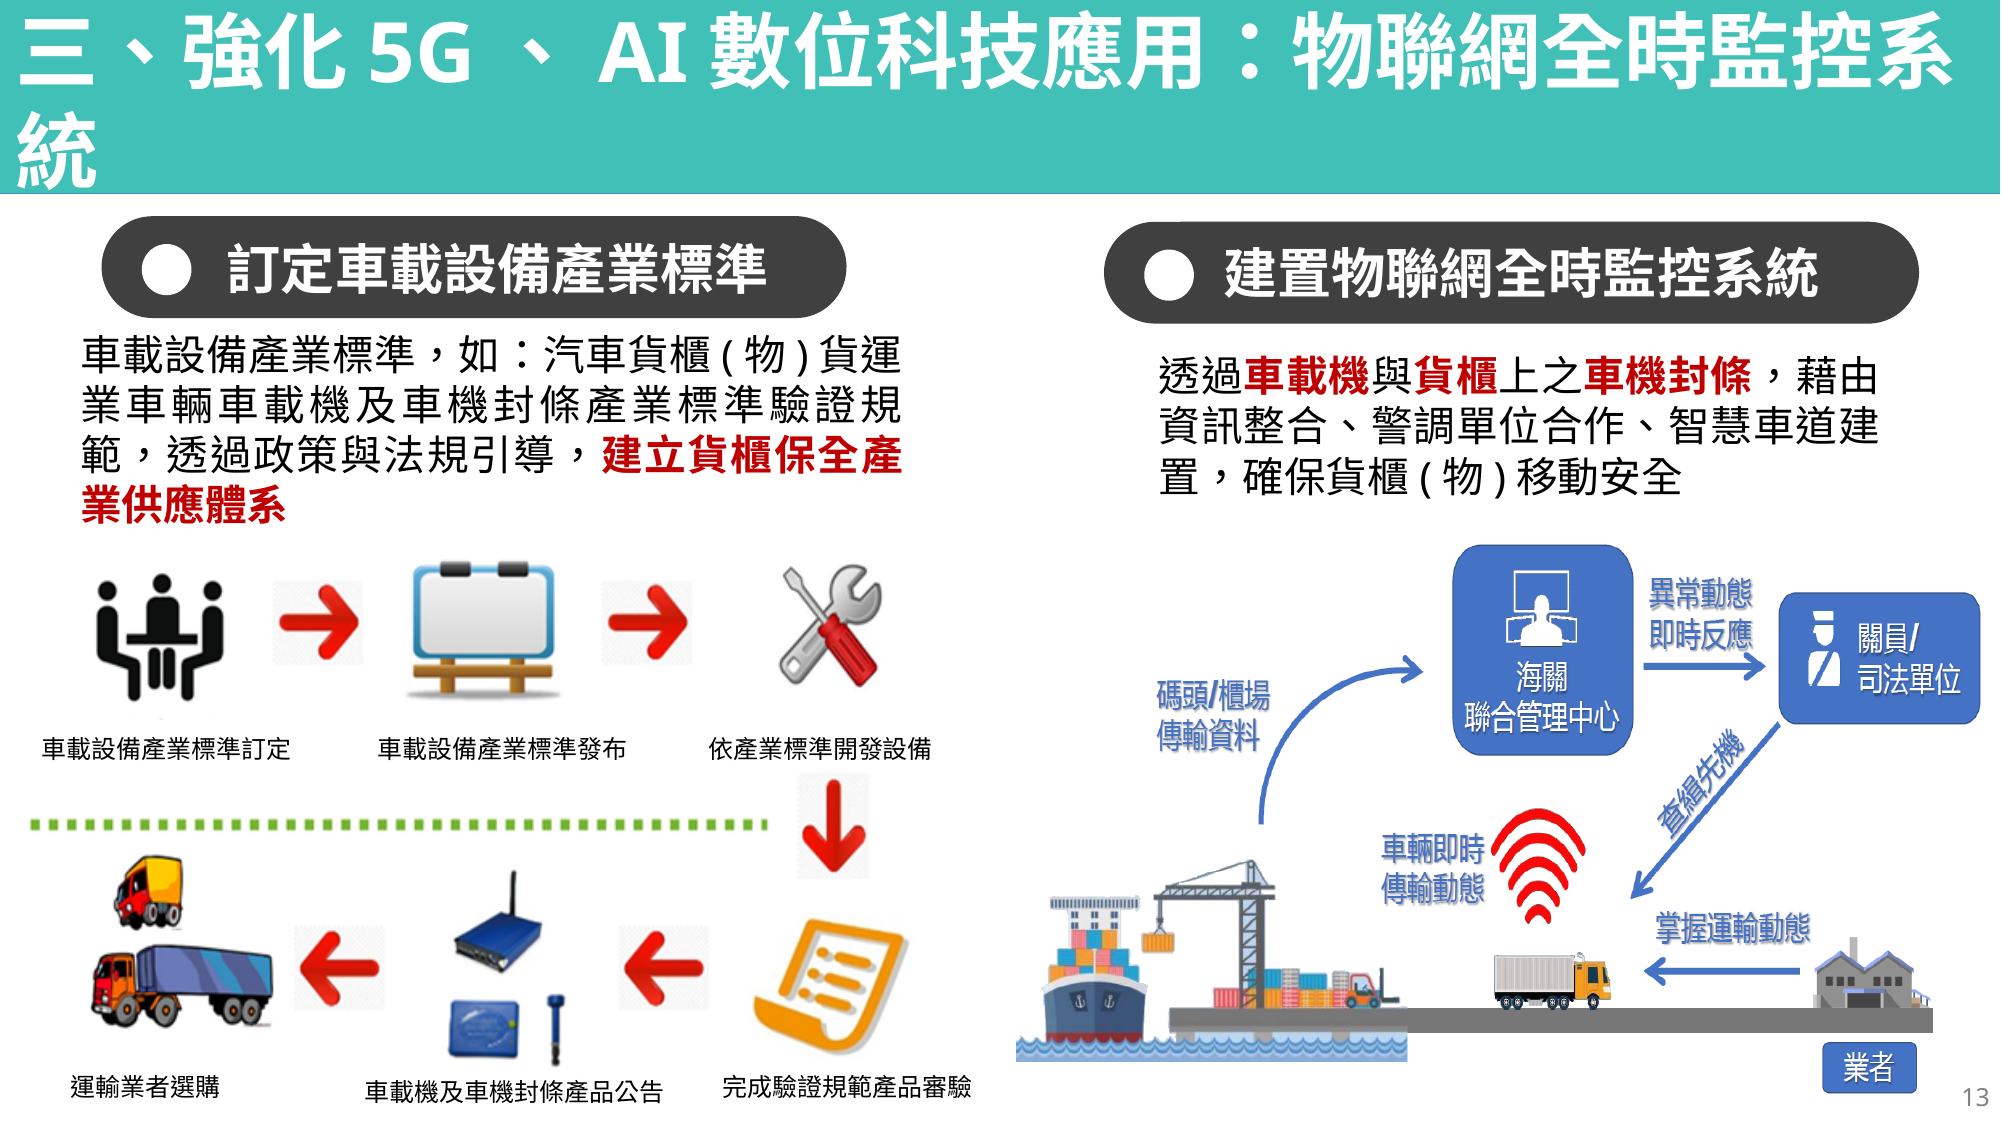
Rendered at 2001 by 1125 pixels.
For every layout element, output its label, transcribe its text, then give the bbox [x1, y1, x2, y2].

text_box 透過車載機與貨櫃上之車機封條，藉由資訊整合、警調單位合作、智慧車道建置，確保貨櫃(物)移動安全 [1144, 342, 1895, 508]
text_box 車載設備產業標準訂定 [26, 726, 307, 772]
text_box [101, 216, 835, 319]
text_box 車載設備產業標準，如：汽車貨櫃(物)貨運業車輛車載機及車機封條產業標準驗證規範，透過政策與法規引導，建立貨櫃保全產業供應體系 [65, 321, 918, 537]
text_box 車載設備產業標準發布 [362, 726, 643, 772]
text_box 運輸業者選購 [55, 1064, 236, 1110]
title 三、強化5G、AI數位科技應用：物聯網全時監控系統 [0, 25, 2000, 175]
text_box , [1103, 342, 1926, 539]
picture [8, 553, 975, 1110]
text_box [1103, 221, 1908, 324]
text_box 訂定車載設備產業標準 [208, 234, 853, 300]
slide_number <編號> [1744, 1074, 2000, 1120]
text_box 依產業標準開發設備 [693, 725, 949, 771]
text_box 車載機及車機封條產品公告 [349, 1068, 680, 1114]
picture [999, 528, 2000, 1120]
text_box 建置物聯網全時監控系統 [1205, 239, 1935, 305]
text_box 完成驗證規範產品審驗 [708, 1064, 988, 1110]
